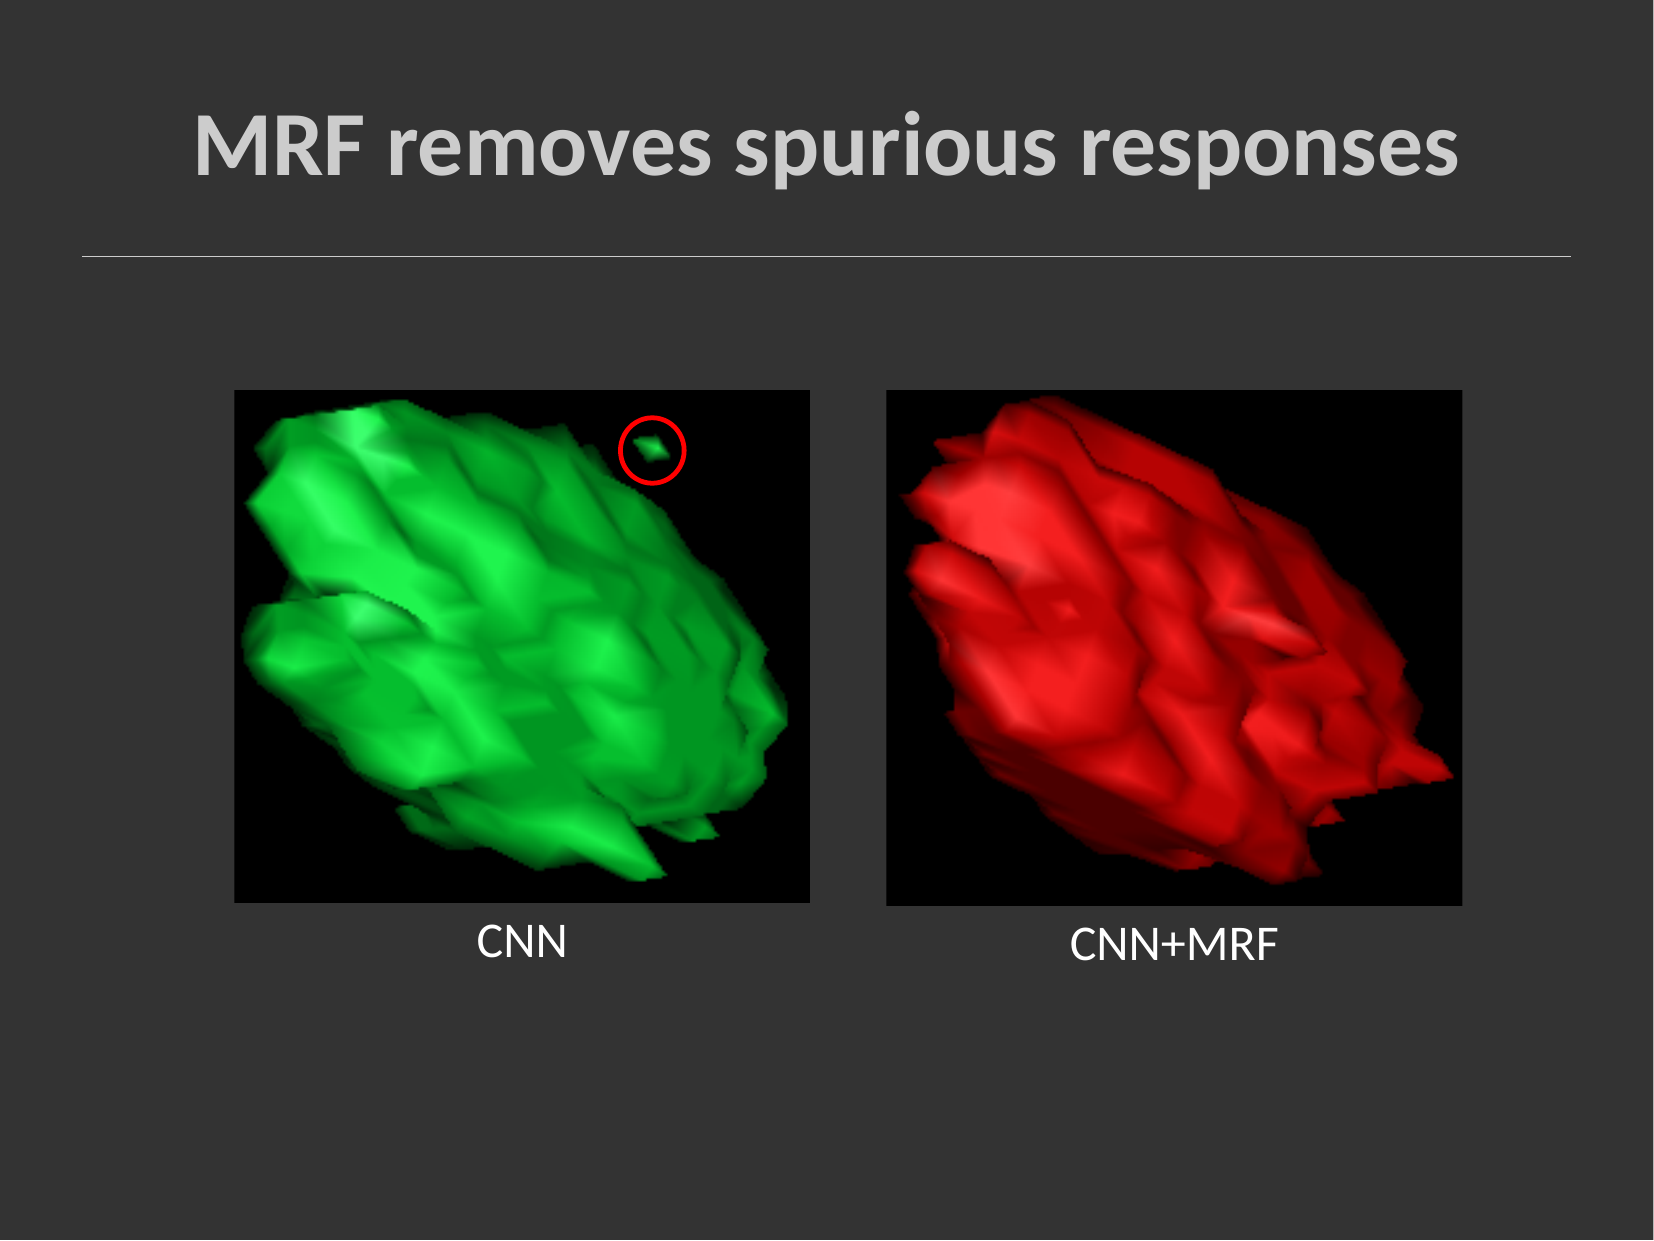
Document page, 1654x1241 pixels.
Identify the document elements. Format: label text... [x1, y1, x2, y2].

title MRF removes spurious responses [82, 49, 1571, 257]
picture [234, 390, 811, 903]
picture [886, 390, 1463, 906]
text_box [620, 417, 685, 484]
